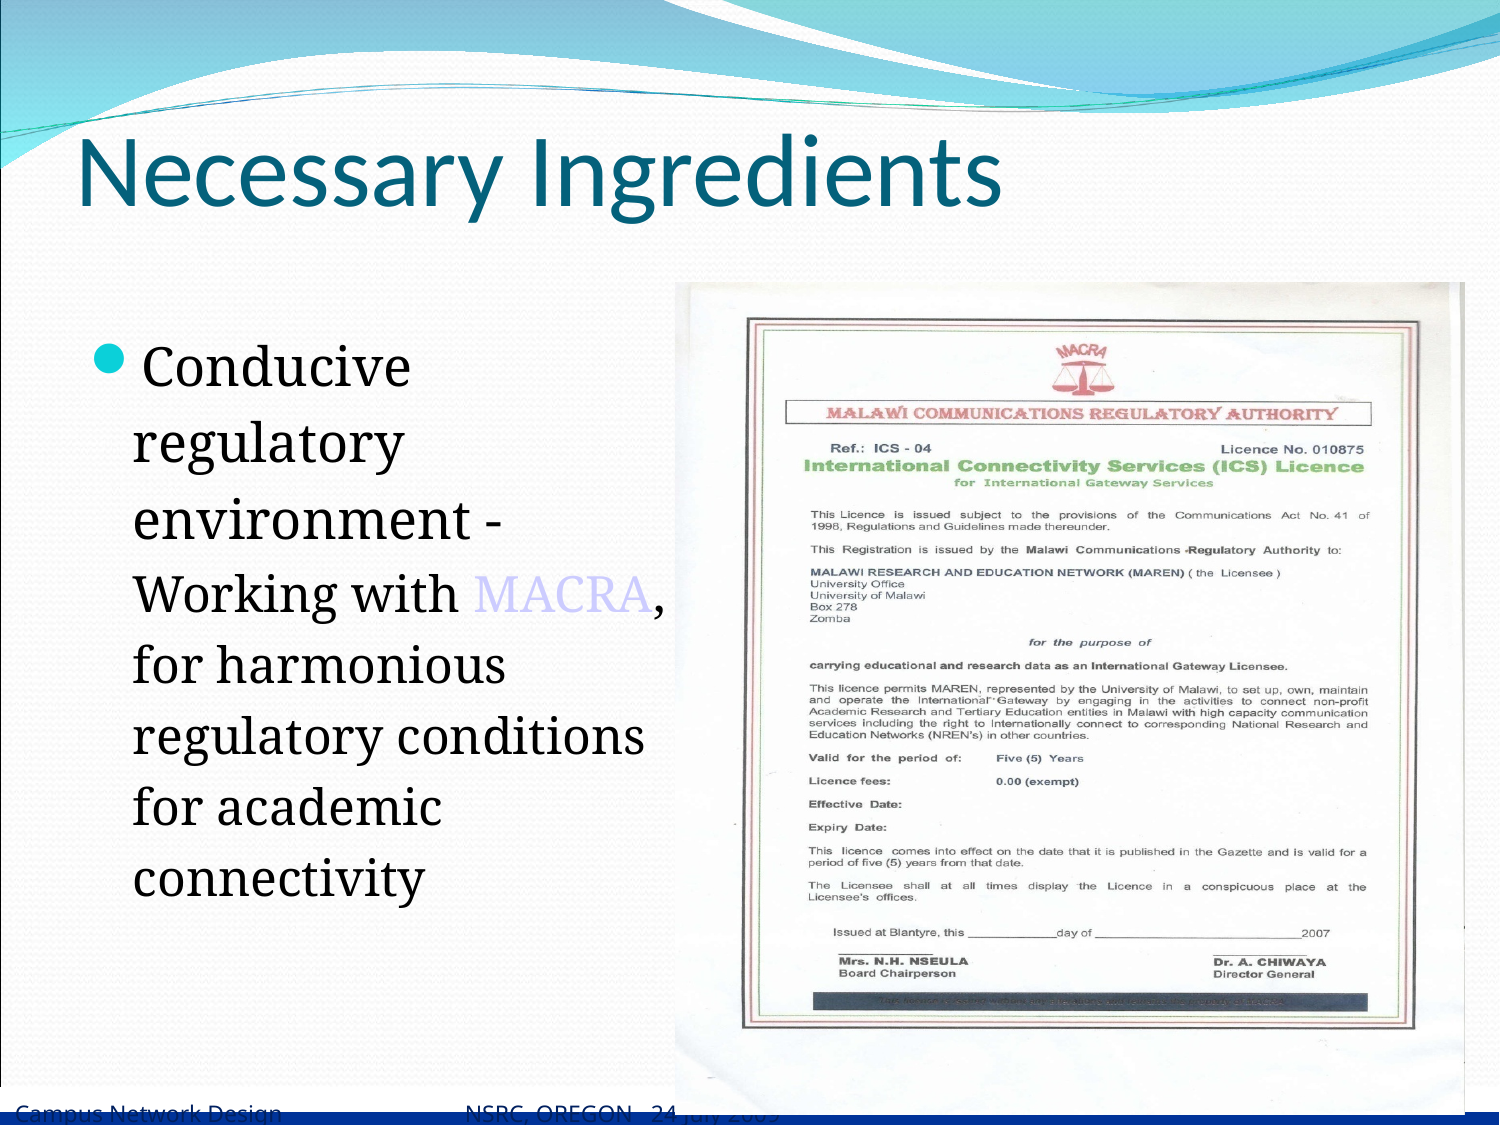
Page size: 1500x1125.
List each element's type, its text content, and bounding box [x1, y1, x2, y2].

picture [0, 0, 1500, 1125]
picture [67, 1111, 74, 1121]
picture [257, 1111, 264, 1121]
list Conducive regulatory environment - Working with MACRA, for harmonious regulatory conditions for academic connectivity [74, 317, 675, 1039]
title Necessary Ingredients [75, 48, 1426, 300]
